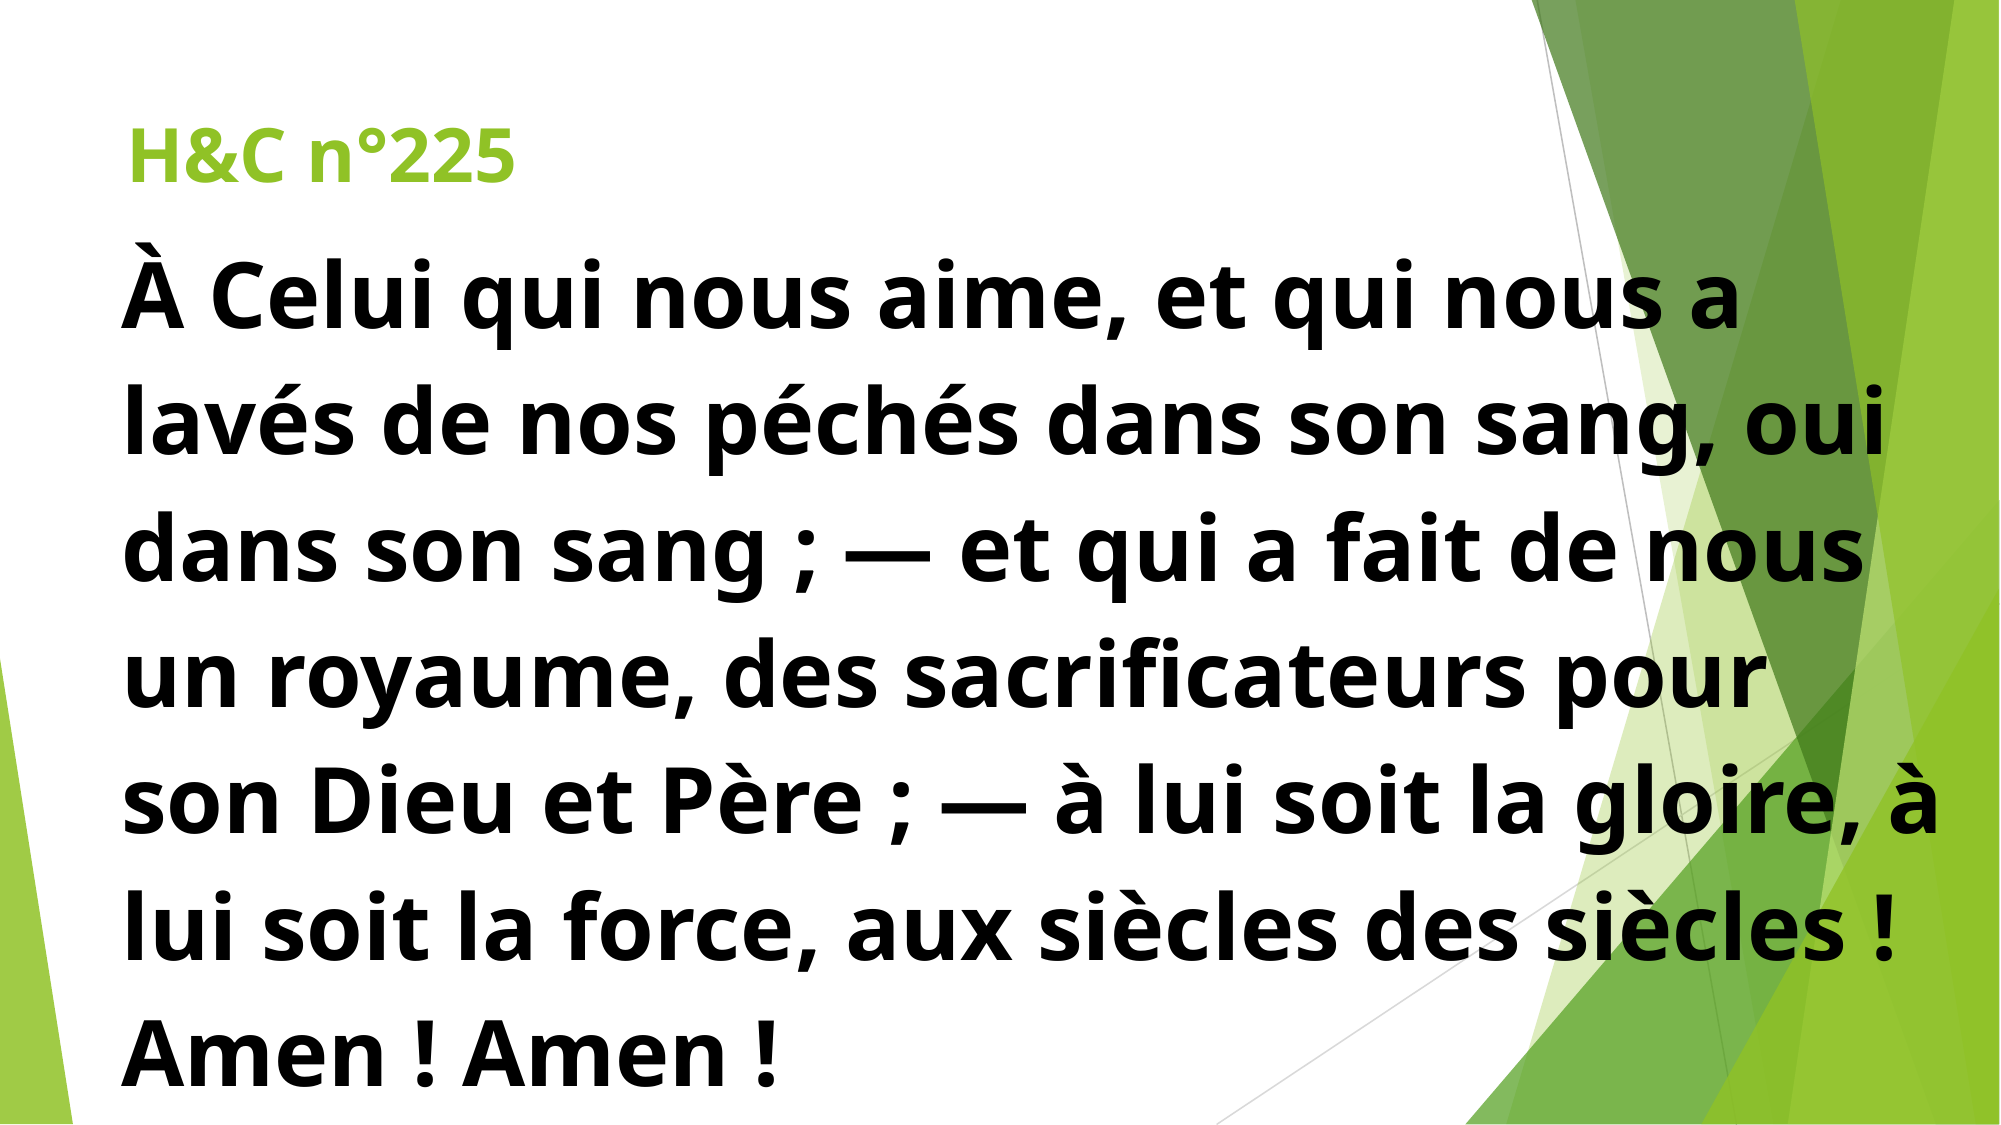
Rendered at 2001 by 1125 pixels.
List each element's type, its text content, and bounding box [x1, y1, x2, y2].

text_box À Celui qui nous aime, et qui nous a lavés de nos péchés dans son sang, oui dans son sang ; — et qui a fait de nous un royaume, des sacrificateurs pour son Dieu et Père ; — à lui soit la gloire, à lui soit la force, aux siècles des siècles ! Amen ! Amen ! [106, 212, 1961, 1074]
text_box H&C n°225 [111, 99, 1522, 212]
